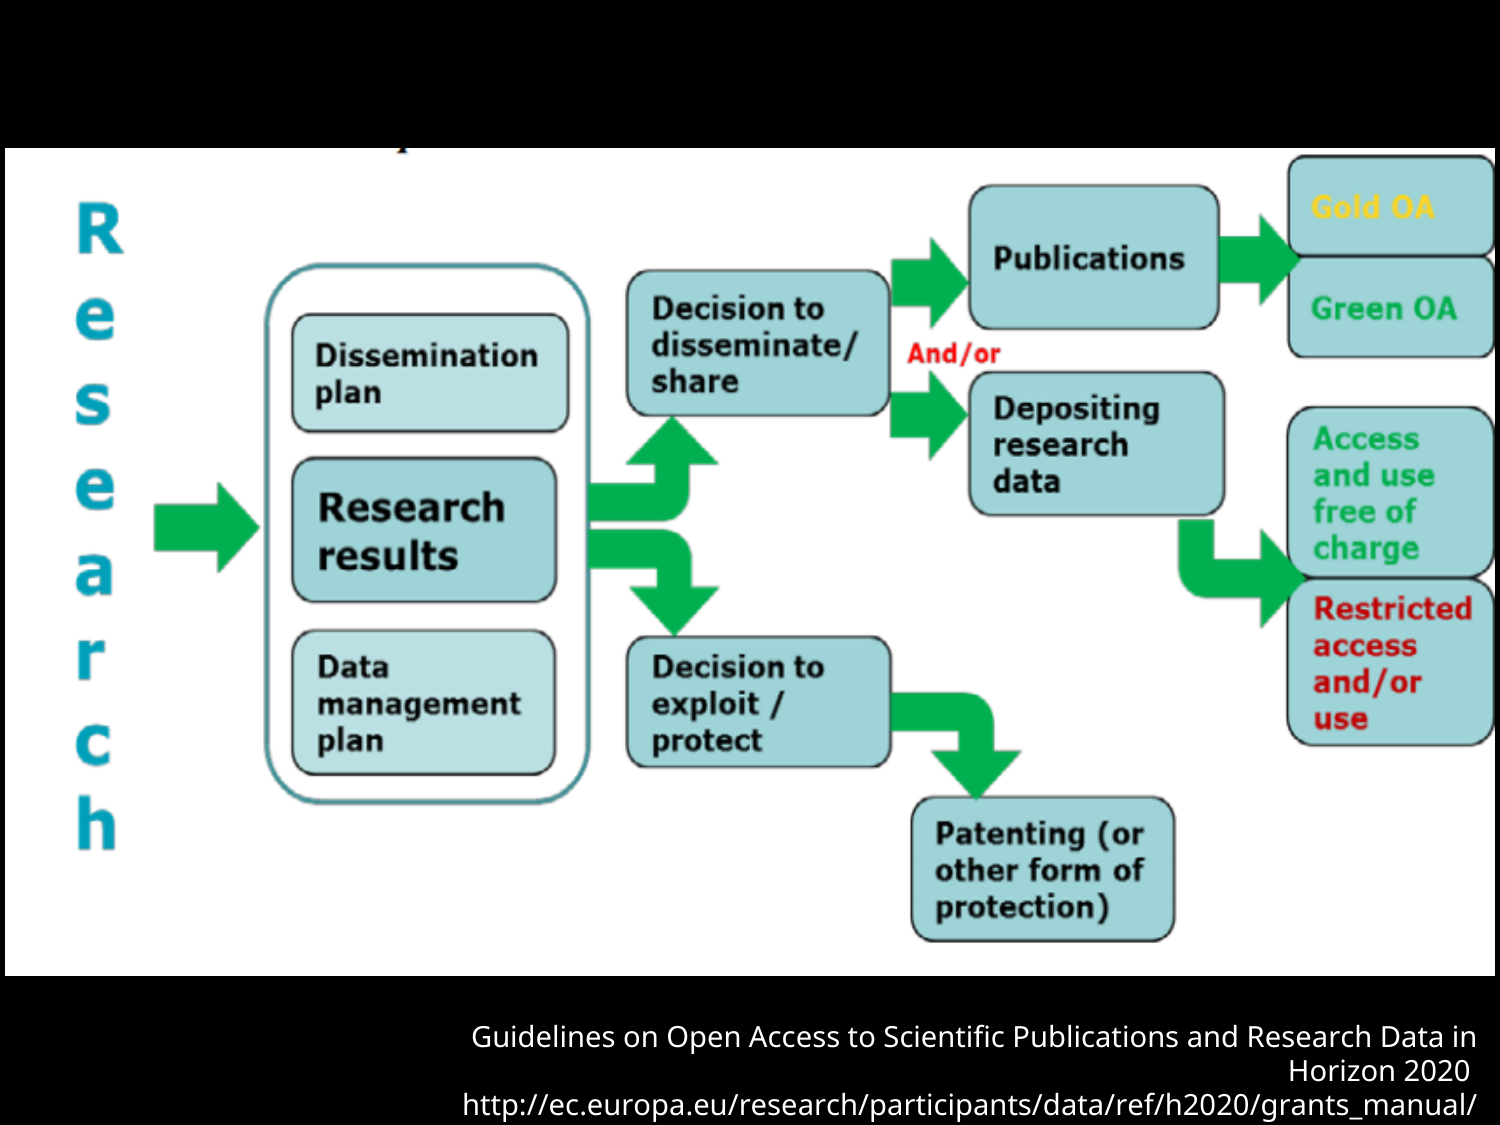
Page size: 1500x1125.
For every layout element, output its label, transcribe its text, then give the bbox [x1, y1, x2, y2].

picture [5, 148, 1495, 977]
text_box Guidelines on Open Access to Scientific Publications and Research Data in Horizon 2020 http://ec.europa.eu/research/participants/data/ref/h2020/grants_manual/hi/oa_pilot/h2020-hi-oa-pilot-guide_en.pdf [438, 1013, 1494, 1105]
